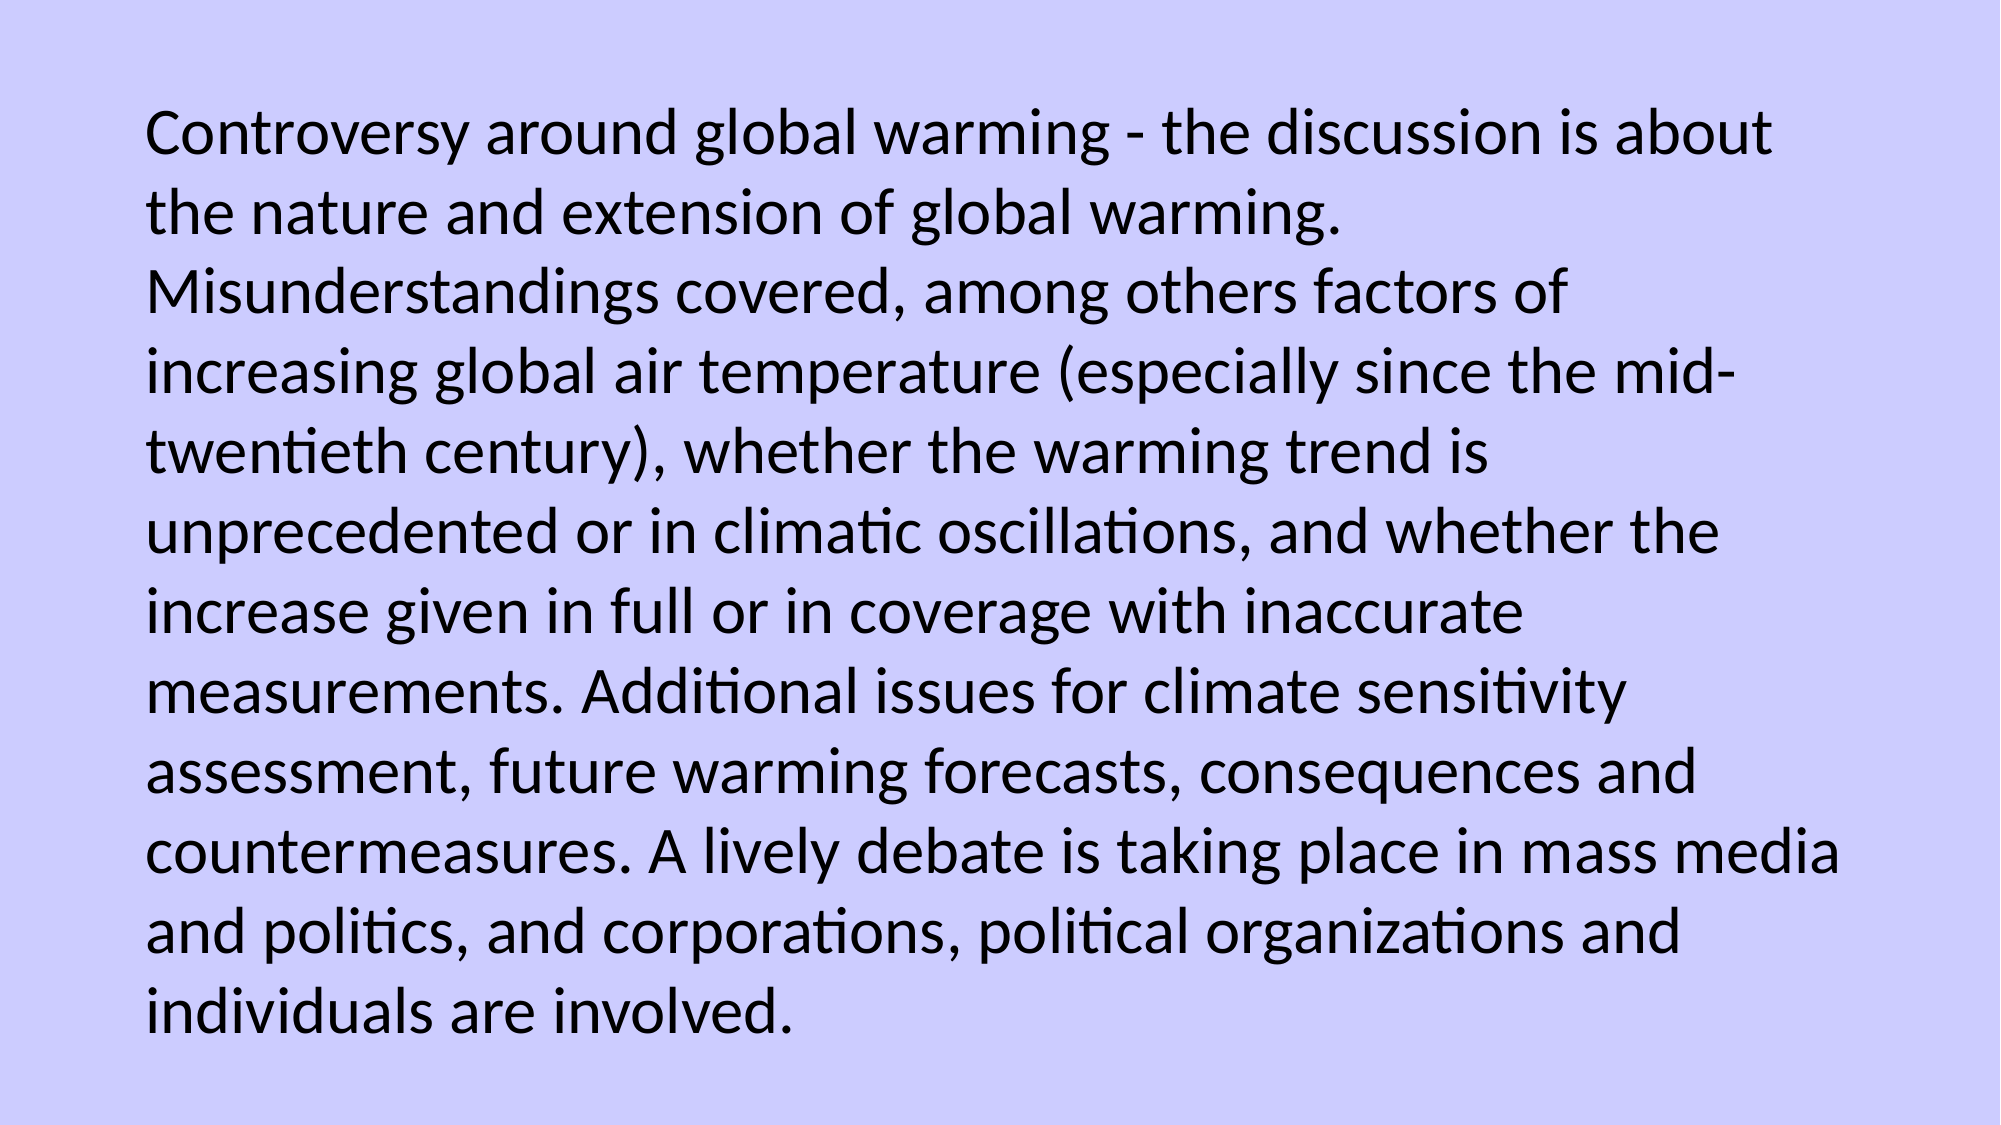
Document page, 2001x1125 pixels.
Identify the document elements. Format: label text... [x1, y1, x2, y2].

text_box Controversy around global warming - the discussion is about the nature and extension of global warming. Misunderstandings covered, among others factors of increasing global air temperature (especially since the mid-twentieth century), whether the warming trend is unprecedented or in climatic oscillations, and whether the increase given in full or in coverage with inaccurate measurements. Additional issues for climate sensitivity assessment, future warming forecasts, consequences and countermeasures. A lively debate is taking place in mass media and politics, and corporations, political organizations and individuals are involved. [130, 0, 1870, 1066]
